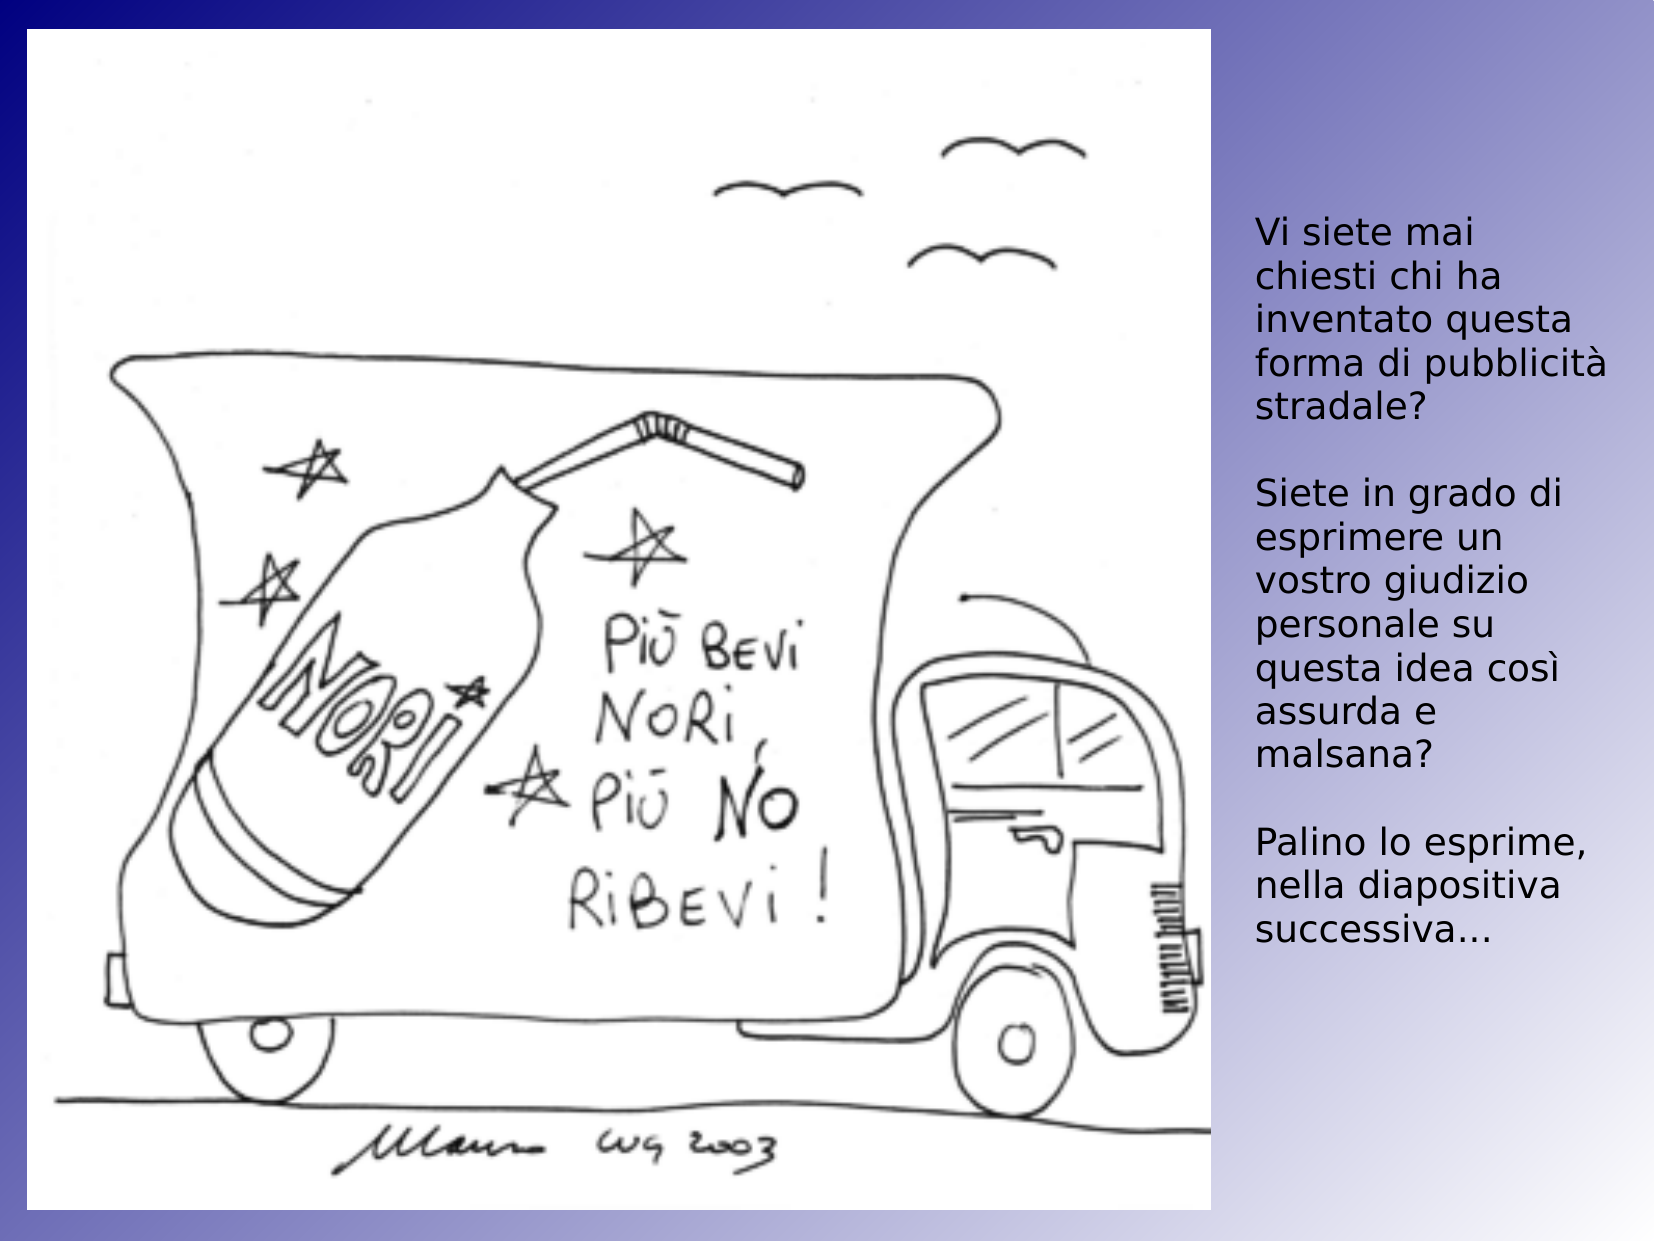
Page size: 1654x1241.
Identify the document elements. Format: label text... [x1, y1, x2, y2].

text_box Vi siete mai chiesti chi ha inventato questa forma di pubblicità stradale? Siete in grado di esprimere un vostro giudizio personale su questa idea così assurda e malsana? Palino lo esprime, nella diapositiva successiva... [1240, 29, 1625, 1211]
picture [27, 29, 1211, 1210]
